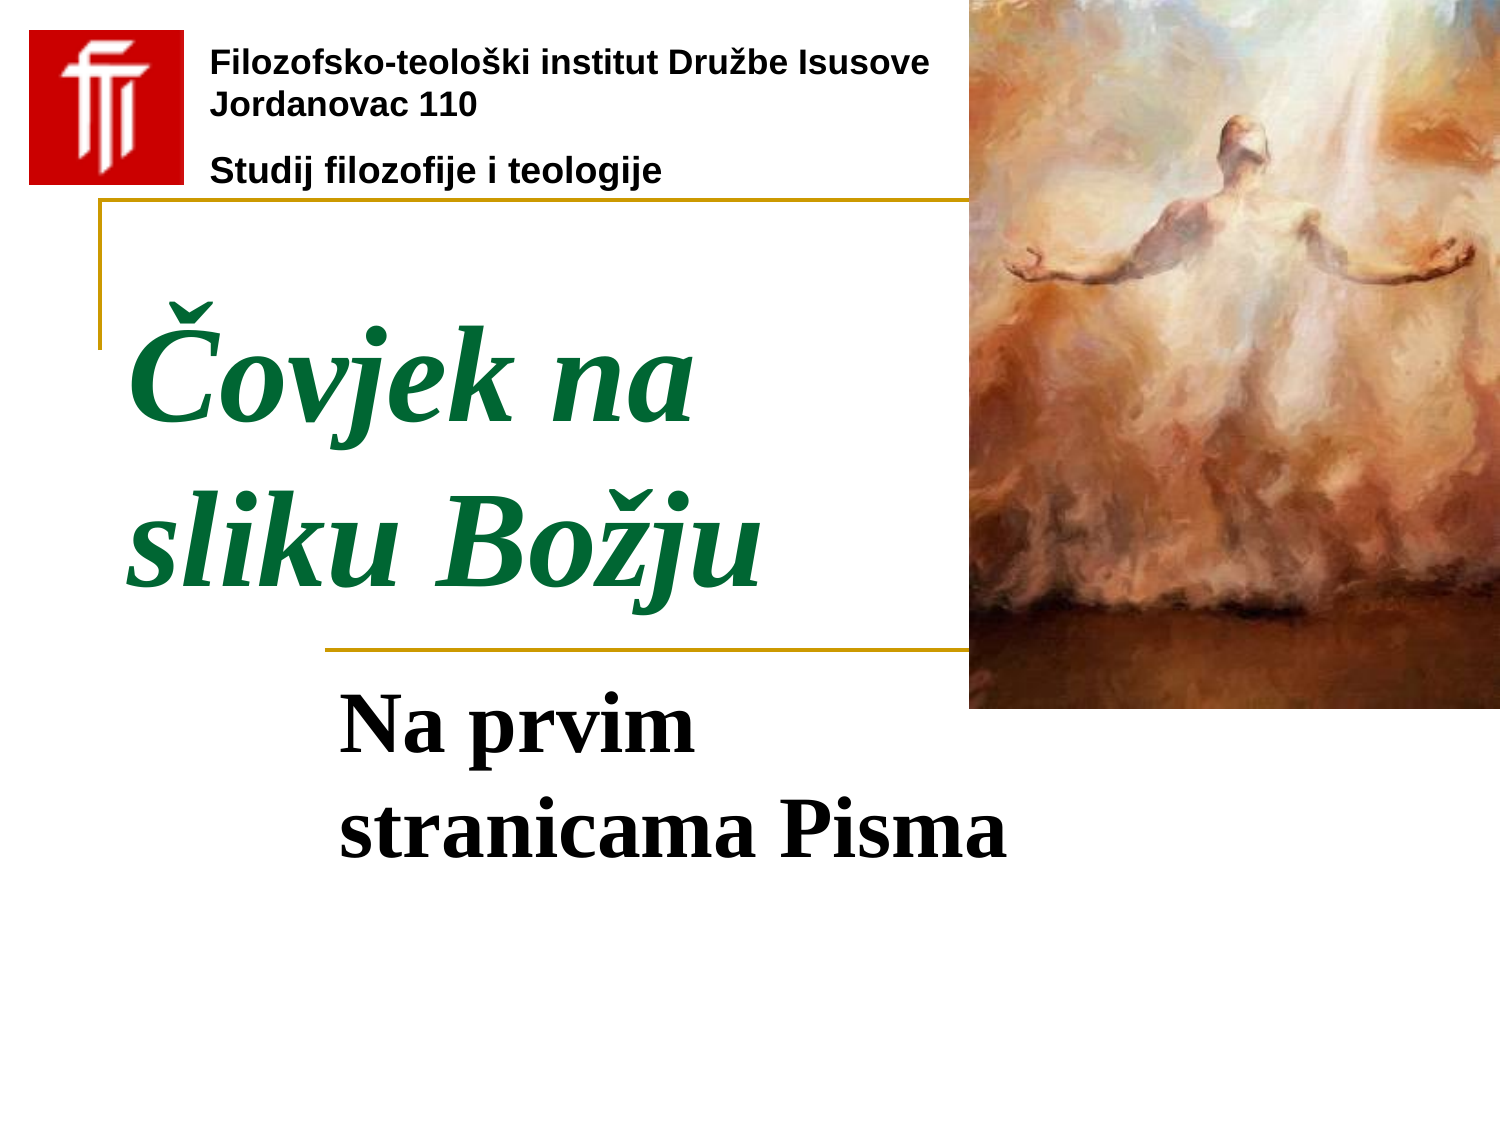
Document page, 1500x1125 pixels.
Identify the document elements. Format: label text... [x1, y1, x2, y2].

title Čovjek na sliku Božju [112, 207, 969, 622]
subtitle Na prvim stranicama Pisma [324, 657, 1293, 945]
picture [969, 0, 1500, 709]
picture [29, 30, 184, 185]
text_box Filozofsko-teološki institut Družbe Isusove Jordanovac 110 Studij filozofije i teologije [194, 31, 963, 199]
